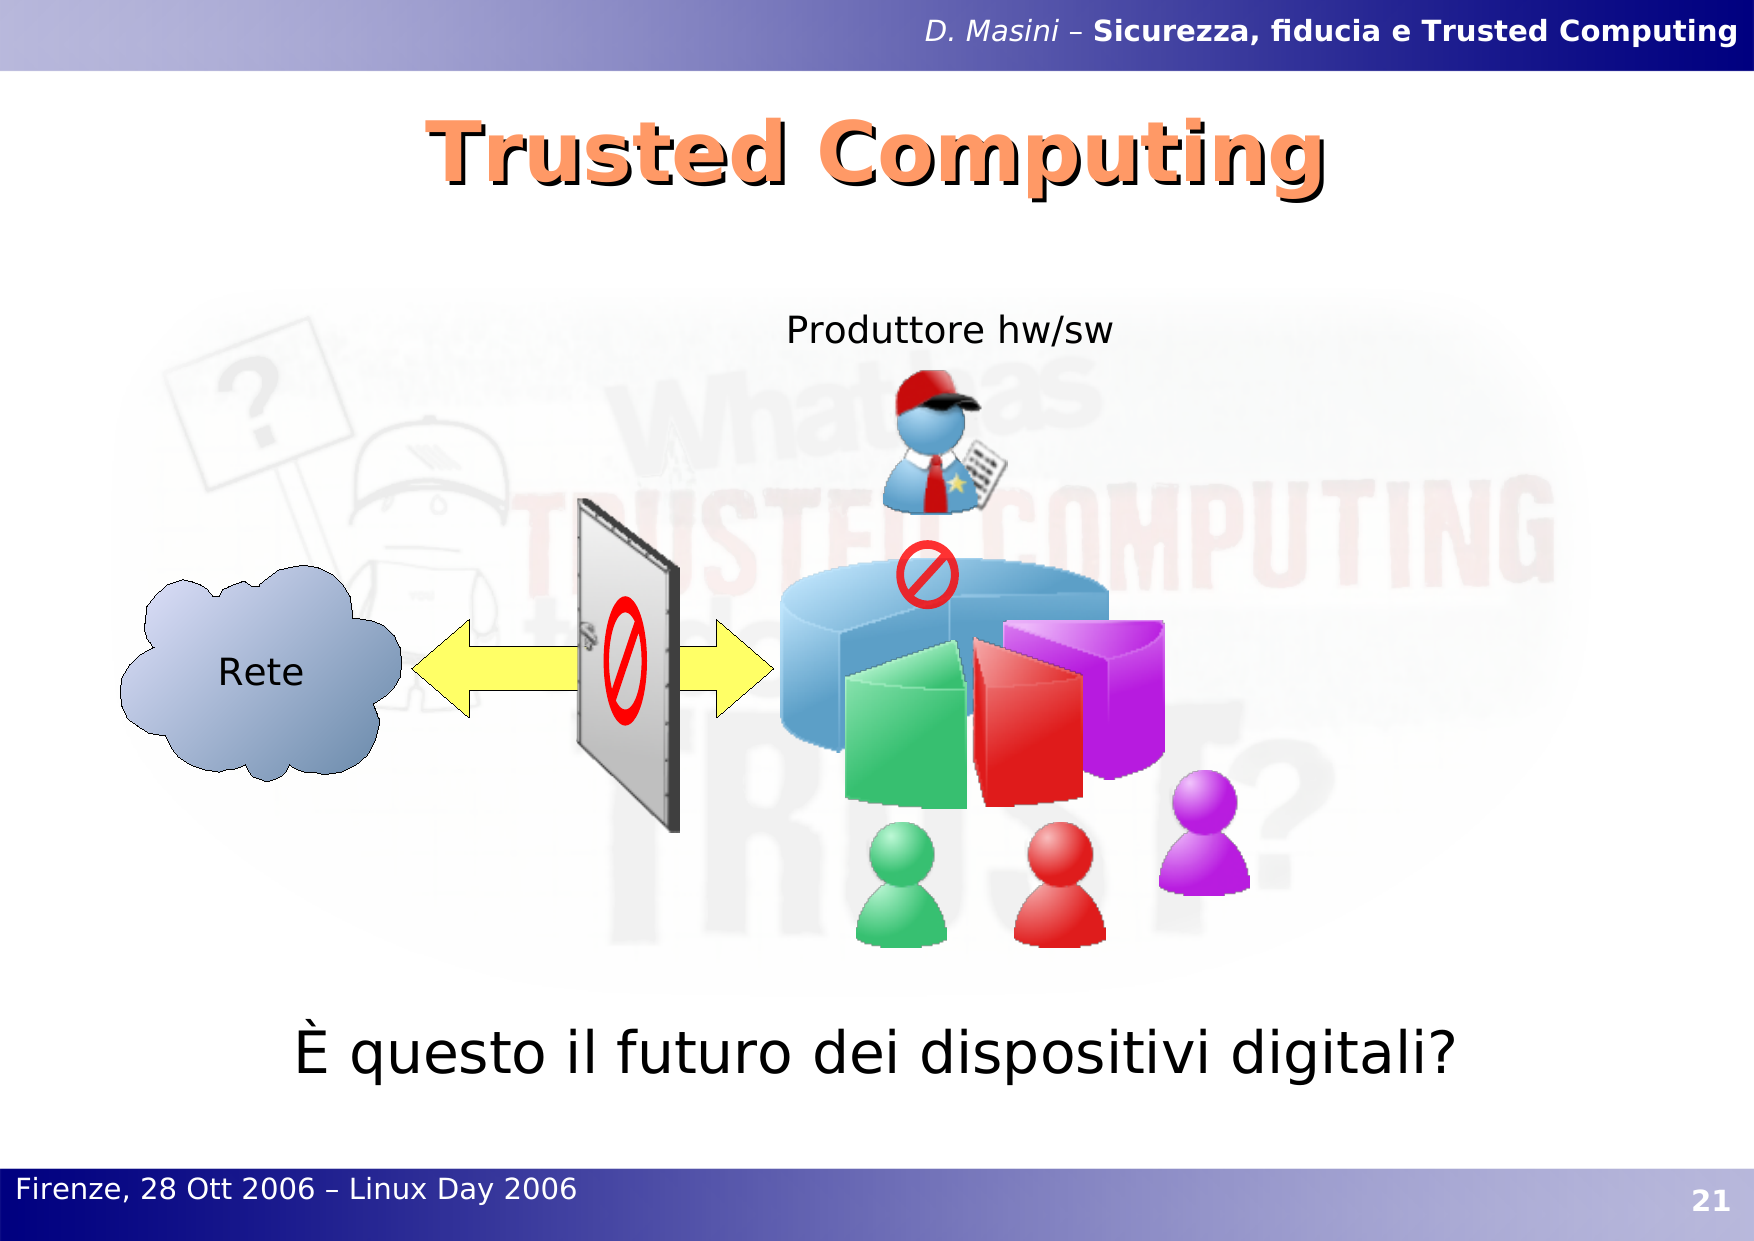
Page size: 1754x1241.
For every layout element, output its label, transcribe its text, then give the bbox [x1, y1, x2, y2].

title Trusted Computing [87, 49, 1667, 257]
text_box È questo il futuro dei dispositivi digitali? [293, 1021, 1461, 1094]
text_box [411, 619, 576, 718]
text_box Rete [120, 565, 402, 782]
text_box Produttore hw/sw [785, 310, 1108, 354]
text_box <numero> [1641, 1185, 1732, 1223]
text_box [603, 596, 648, 726]
text_box [896, 540, 959, 610]
picture [0, 0, 1754, 1241]
text_box Firenze, 28 Ott 2006 – Linux Day 2006 [0, 1175, 1314, 1234]
text_box D. Masini – Sicurezza, fiducia e Trusted Computing [602, 7, 1754, 63]
text_box [680, 619, 774, 718]
